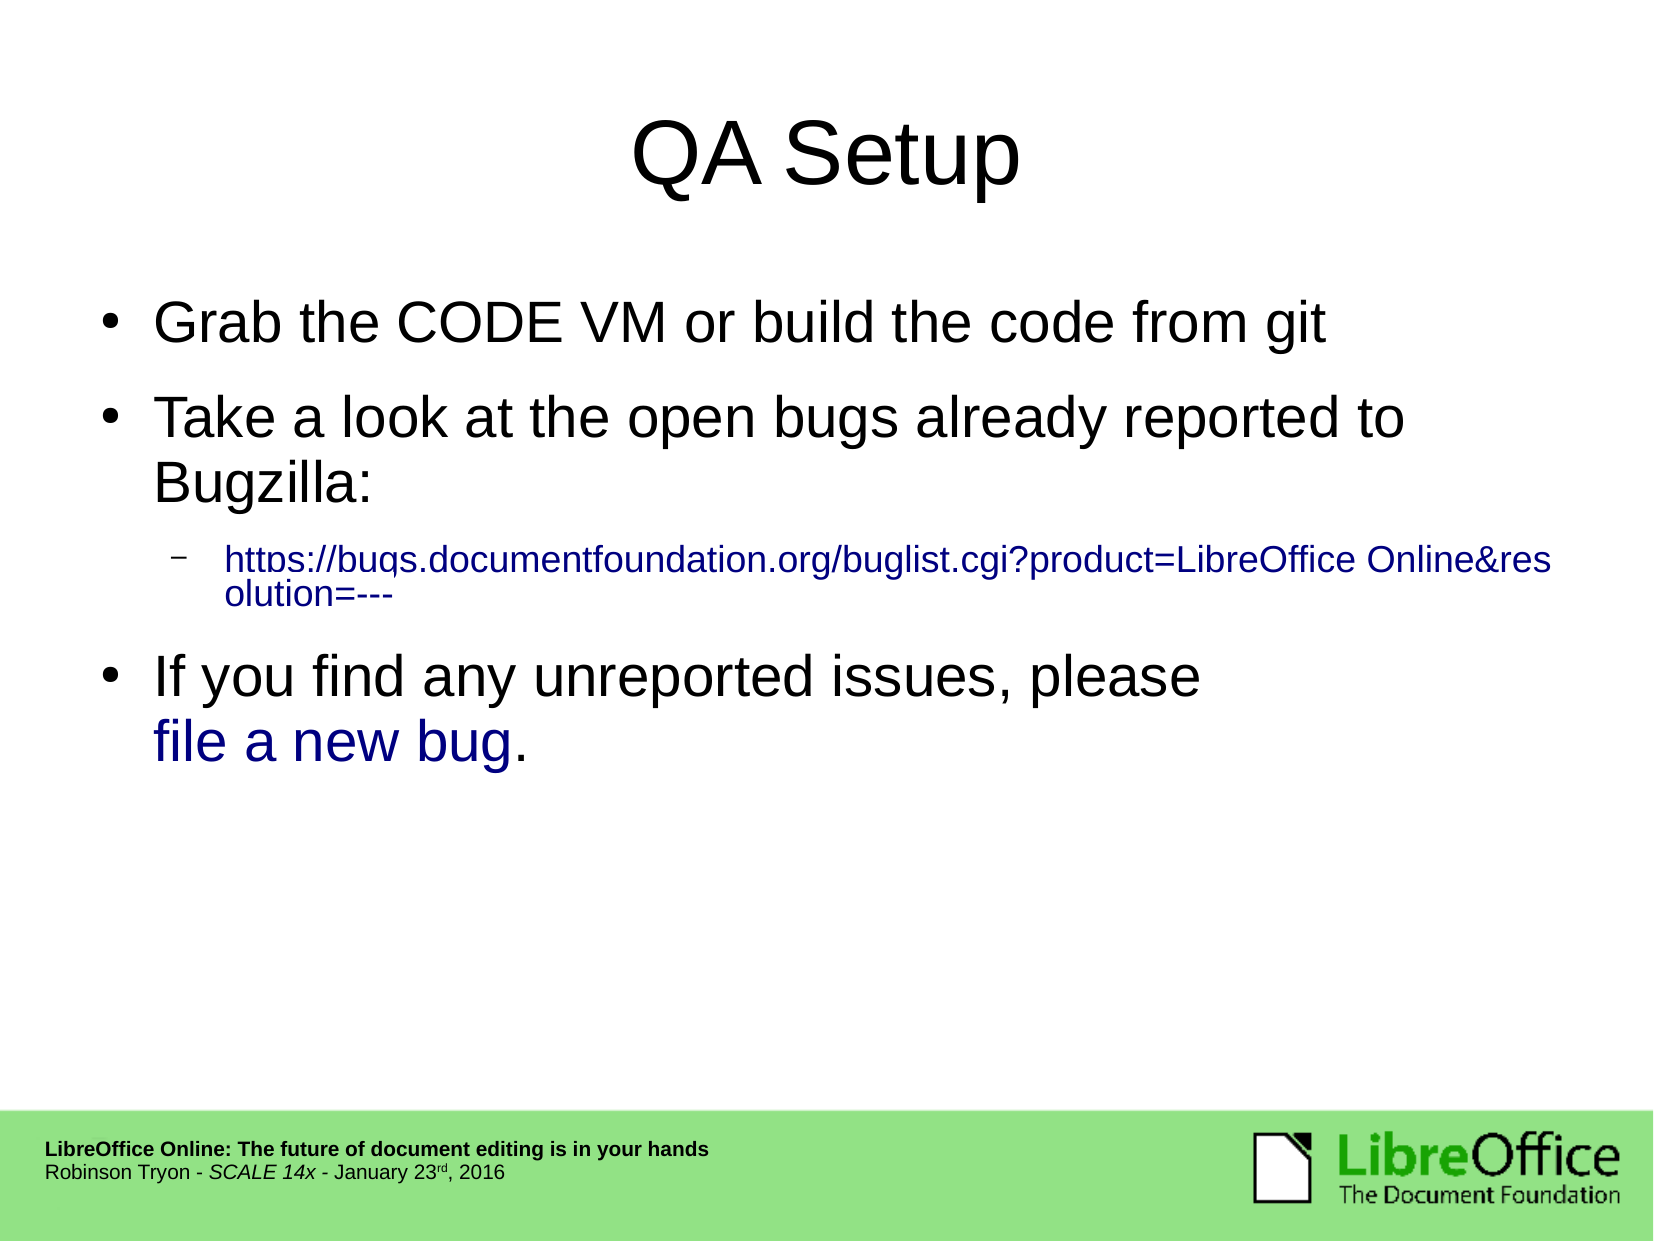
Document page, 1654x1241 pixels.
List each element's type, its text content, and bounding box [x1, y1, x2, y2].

title QA Setup [82, 49, 1571, 257]
list Grab the CODE VM or build the code from git Take a look at the open bugs already reported to Bugzilla: https://bugs.documentfoundation.org/buglist.cgi?product=LibreOffice Online&resolution=--- If you find any unreported issues, please file a new bug. [82, 290, 1571, 1010]
picture [0, 0, 1654, 1241]
